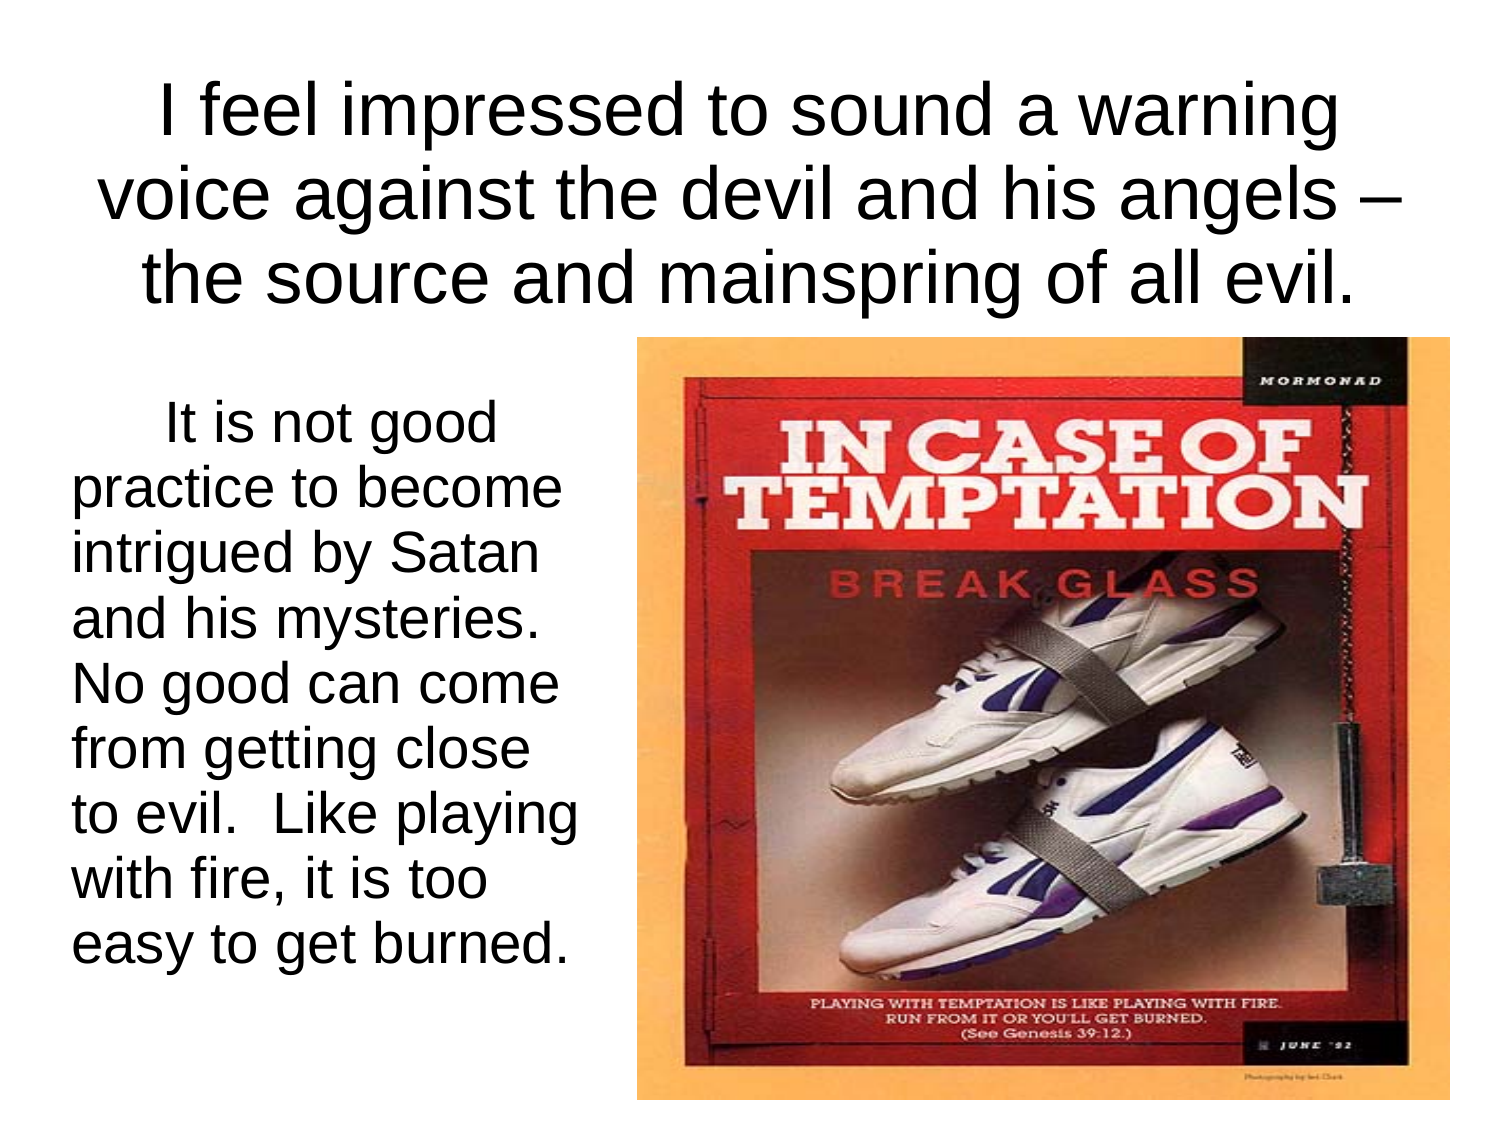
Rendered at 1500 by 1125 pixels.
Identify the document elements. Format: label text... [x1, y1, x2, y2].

picture [637, 337, 1450, 1101]
list It is not good practice to become intrigued by Satan and his mysteries. No good can come from getting close to evil. Like playing with fire, it is too easy to get burned. [0, 382, 601, 1125]
title I feel impressed to sound a warning voice against the devil and his angels – the source and mainspring of all evil. [75, 51, 1426, 337]
